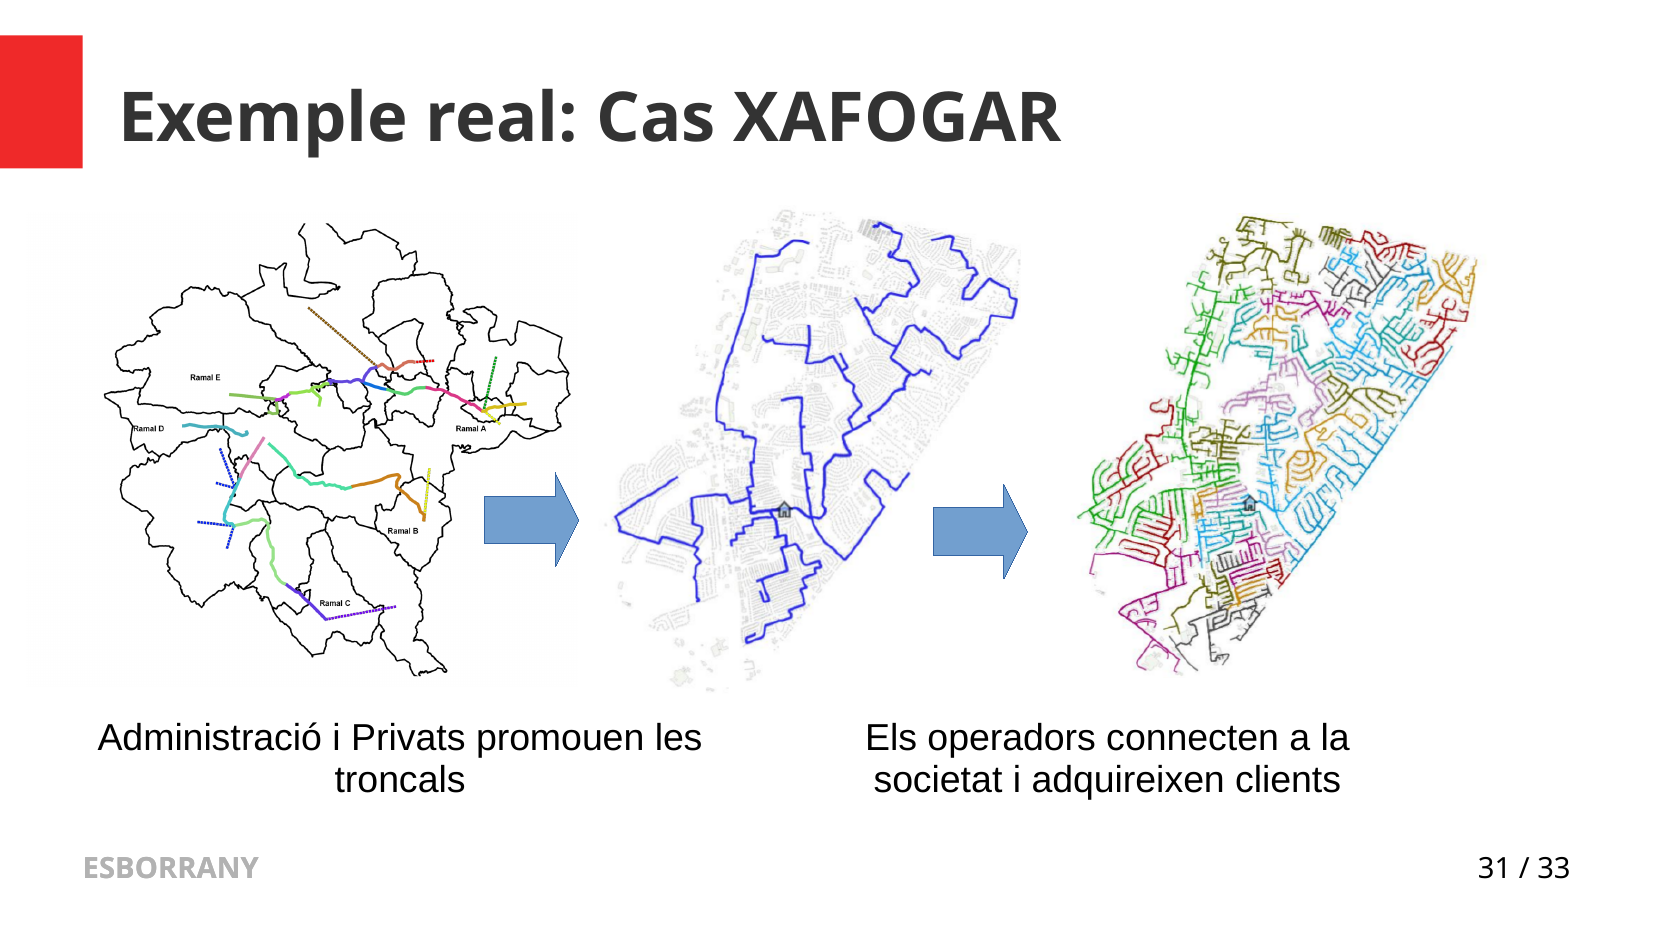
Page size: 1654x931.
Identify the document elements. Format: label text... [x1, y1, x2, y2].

title Exemple real: Cas XAFOGAR [118, 37, 1571, 193]
text_box Els operadors connecten a la societat i adquireixen clients [850, 708, 1453, 808]
text_box [933, 484, 1028, 579]
picture [26, 192, 1512, 698]
text_box Administració i Privats promouen les troncals [82, 708, 792, 850]
text_box [484, 472, 579, 567]
